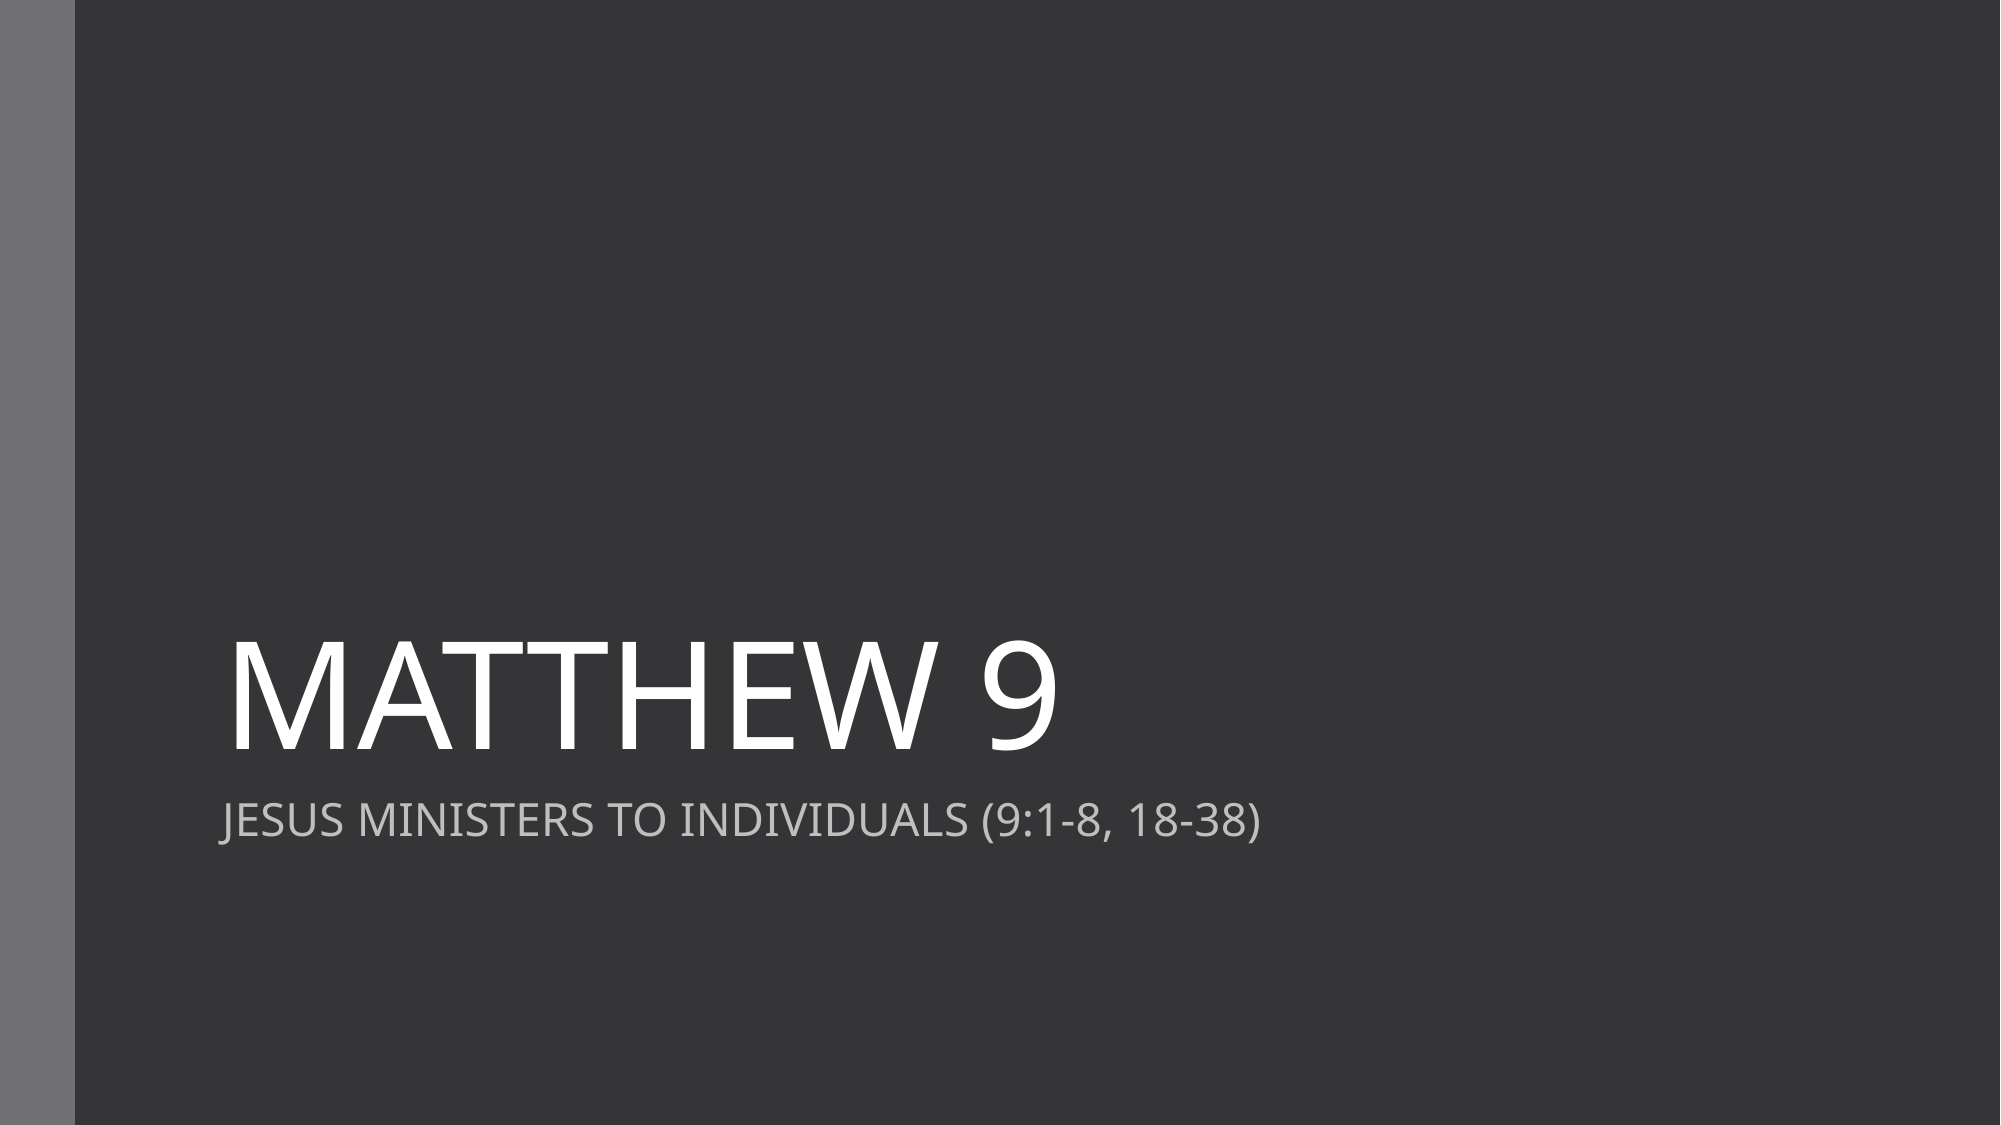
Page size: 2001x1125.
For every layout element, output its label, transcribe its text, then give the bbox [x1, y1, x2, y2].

subtitle JESUS MINISTERS TO INDIVIDUALS (9:1-8, 18-38) [206, 787, 1752, 1066]
title MATTHEW 9 [206, 124, 1752, 787]
